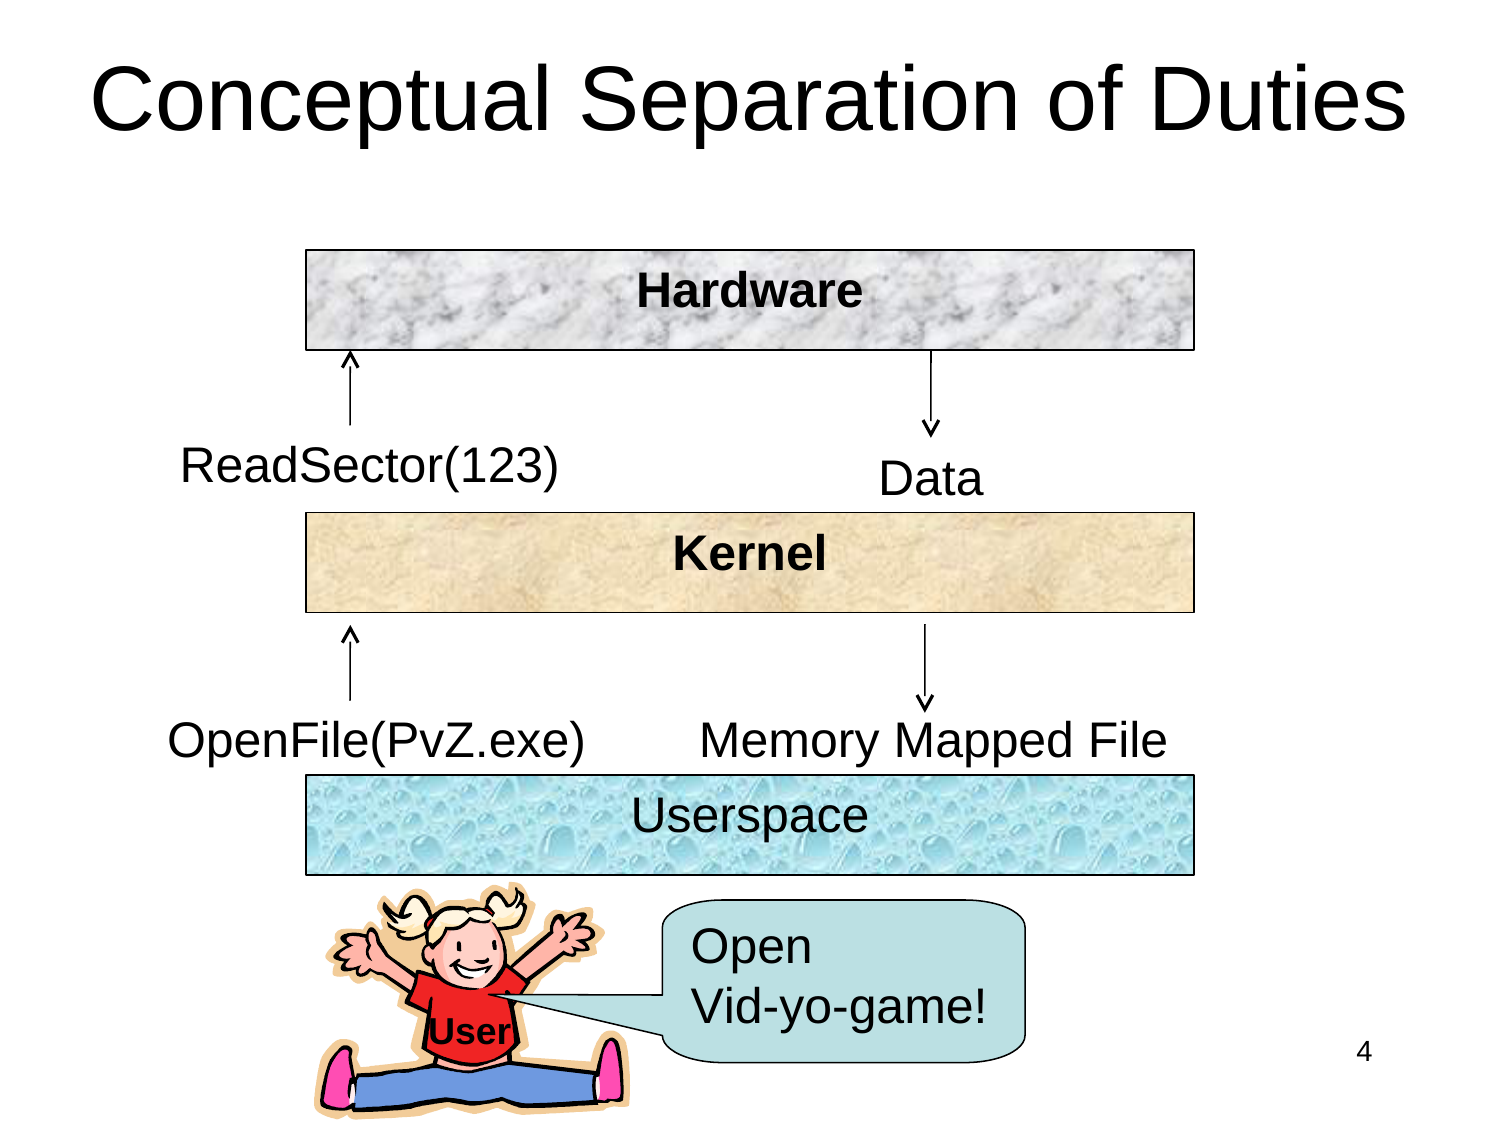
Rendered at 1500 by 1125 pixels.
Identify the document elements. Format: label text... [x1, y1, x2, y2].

text_box Memory Mapped File [684, 699, 1184, 776]
text_box Hardware [306, 249, 1194, 351]
title Conceptual Separation of Duties [0, 0, 1500, 188]
picture [312, 877, 636, 1125]
text_box ReadSector(123) [164, 424, 575, 501]
text_box Data [863, 437, 999, 513]
text_box Open Vid-yo-game! [488, 900, 1026, 1063]
text_box <number> [1074, 1025, 1388, 1101]
text_box Userspace [306, 774, 1194, 876]
text_box Kernel [306, 512, 1194, 613]
text_box OpenFile(PvZ.exe) [152, 699, 602, 776]
text_box User [413, 999, 527, 1061]
